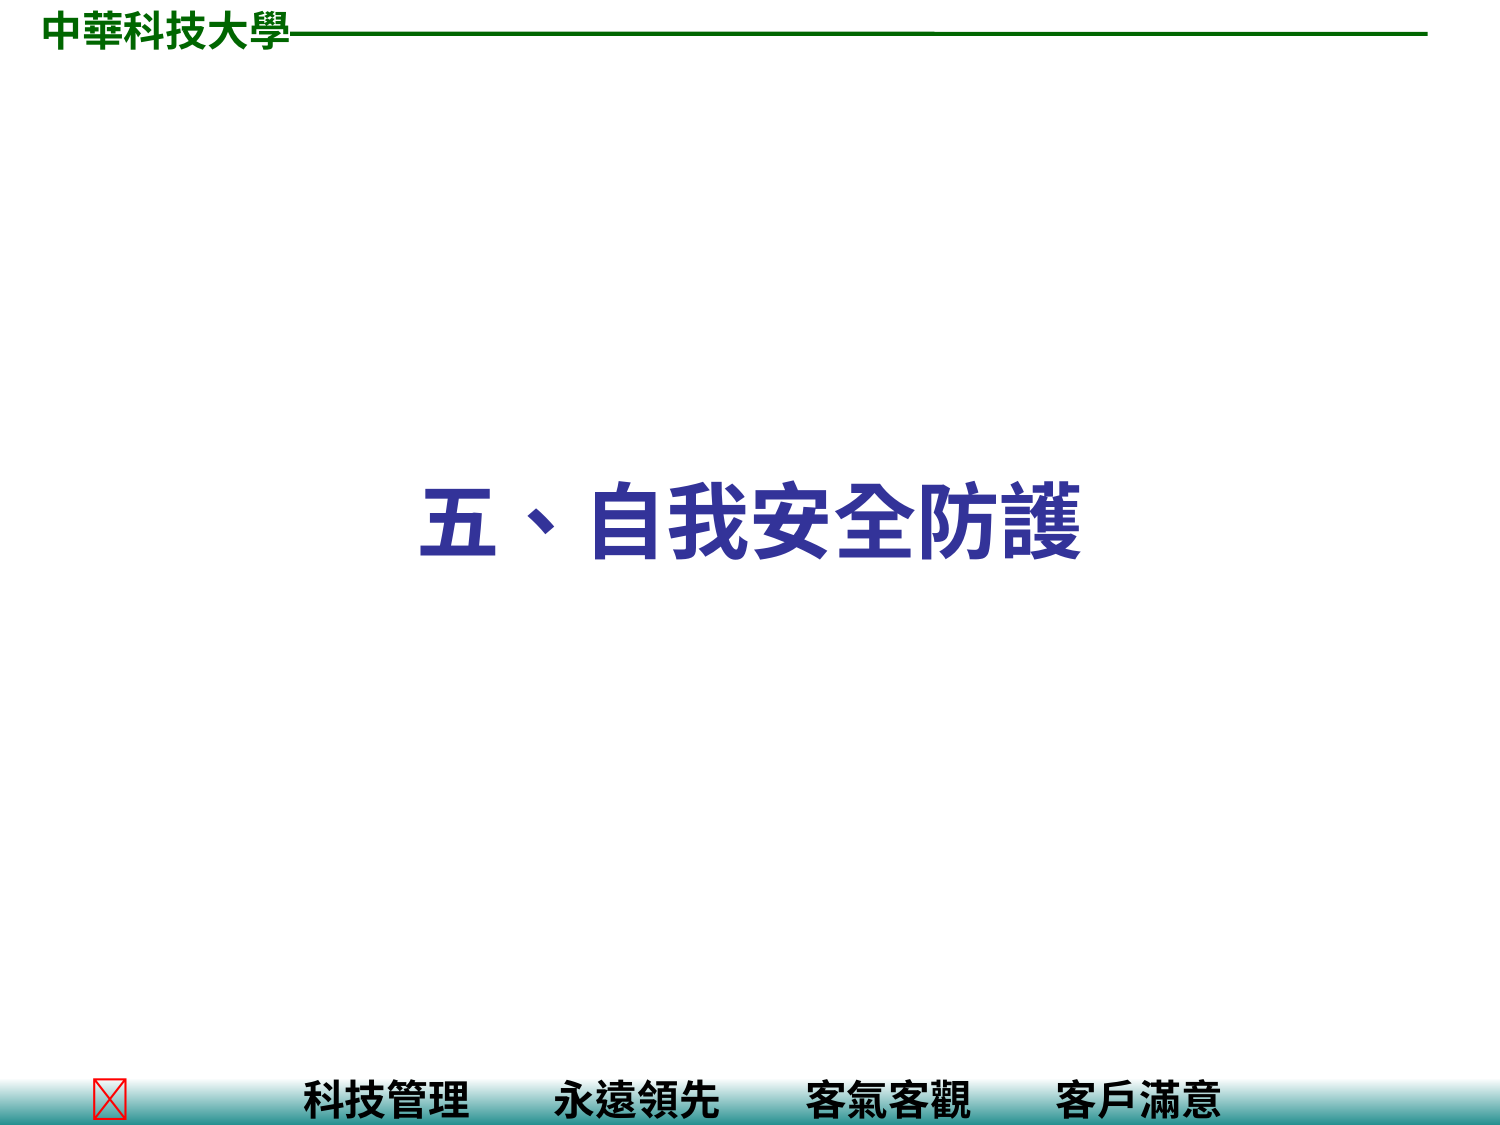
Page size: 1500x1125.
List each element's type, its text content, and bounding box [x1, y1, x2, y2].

title 五、自我安全防護 [99, 425, 1400, 613]
